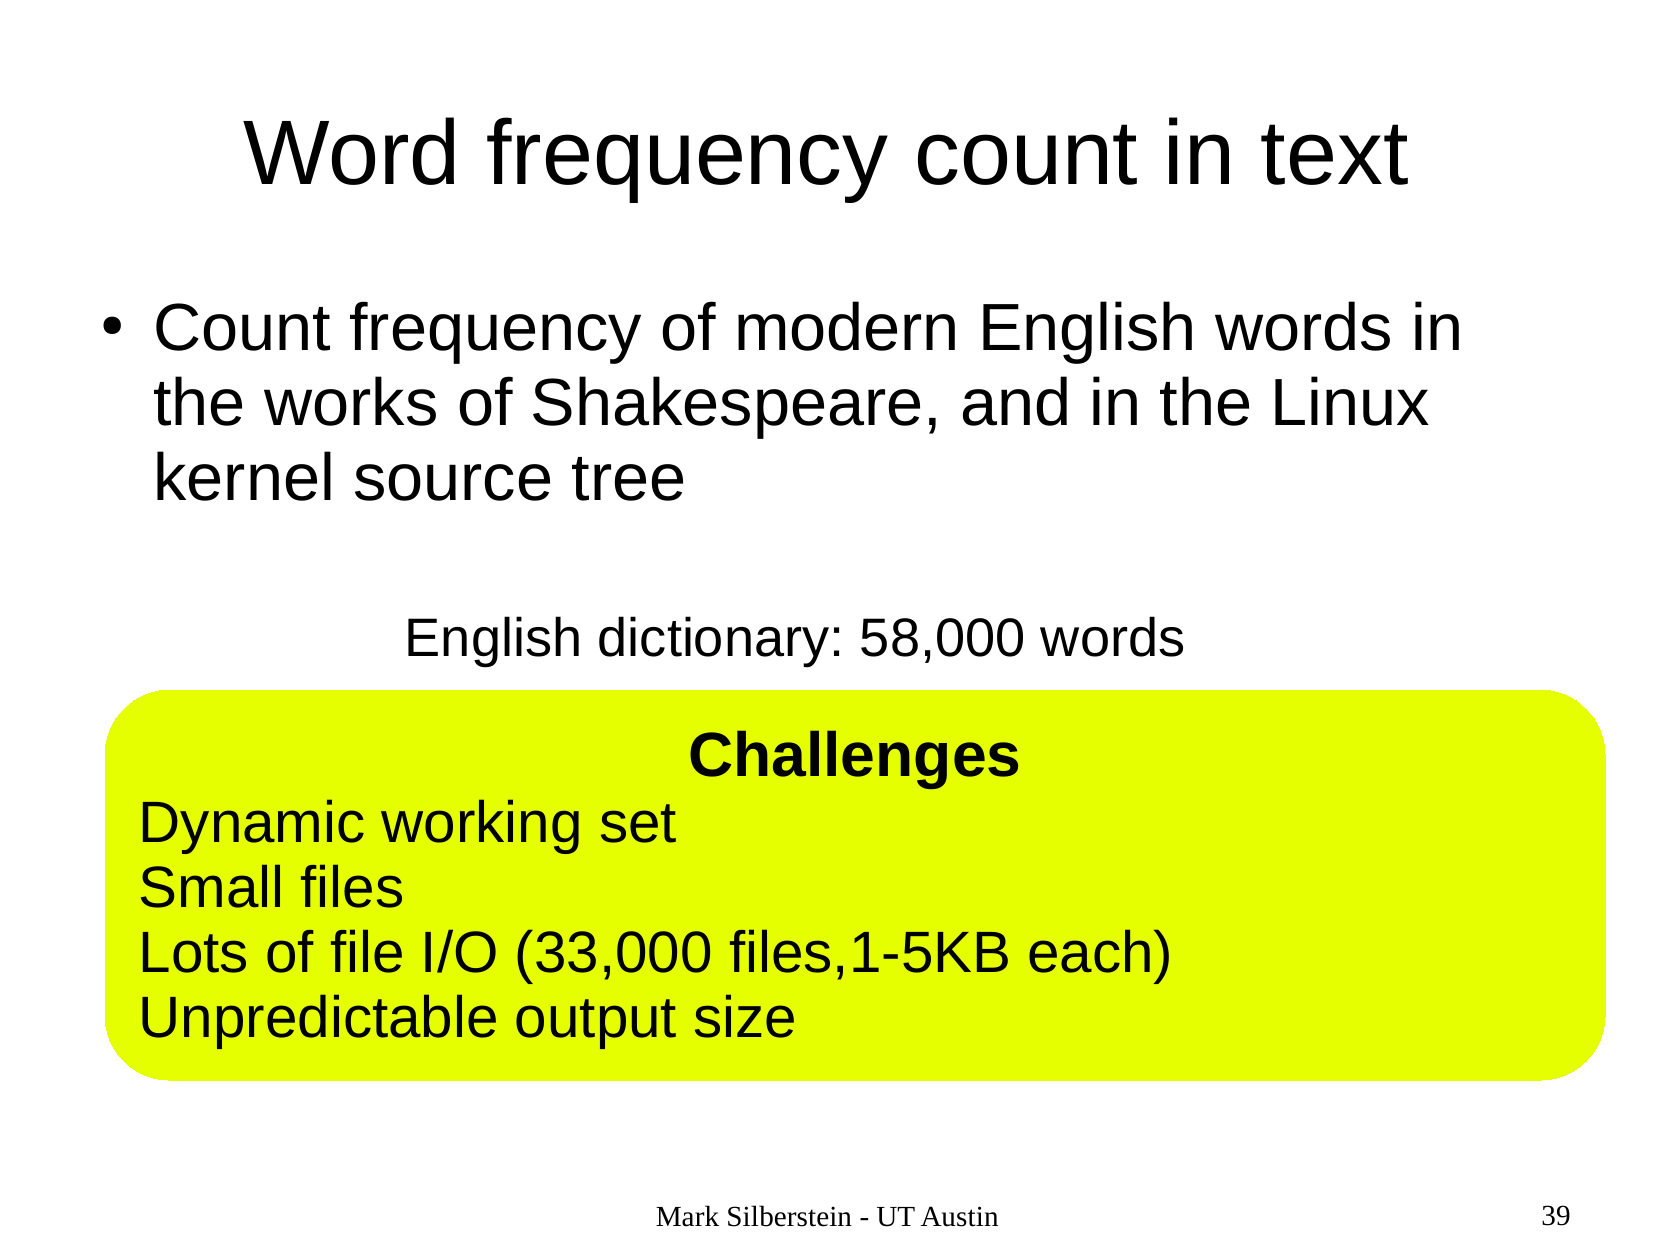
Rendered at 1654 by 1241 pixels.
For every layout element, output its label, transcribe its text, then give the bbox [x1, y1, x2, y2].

list Count frequency of modern English words in the works of Shakespeare, and in the Linux kernel source tree [82, 290, 1571, 1010]
text_box Challenges Dynamic working set Small files Lots of file I/O (33,000 files,1-5KB each) Unpredictable output size [105, 690, 1606, 1081]
text_box English dictionary: 58,000 words [390, 599, 1291, 676]
title Word frequency count in text [82, 49, 1571, 257]
